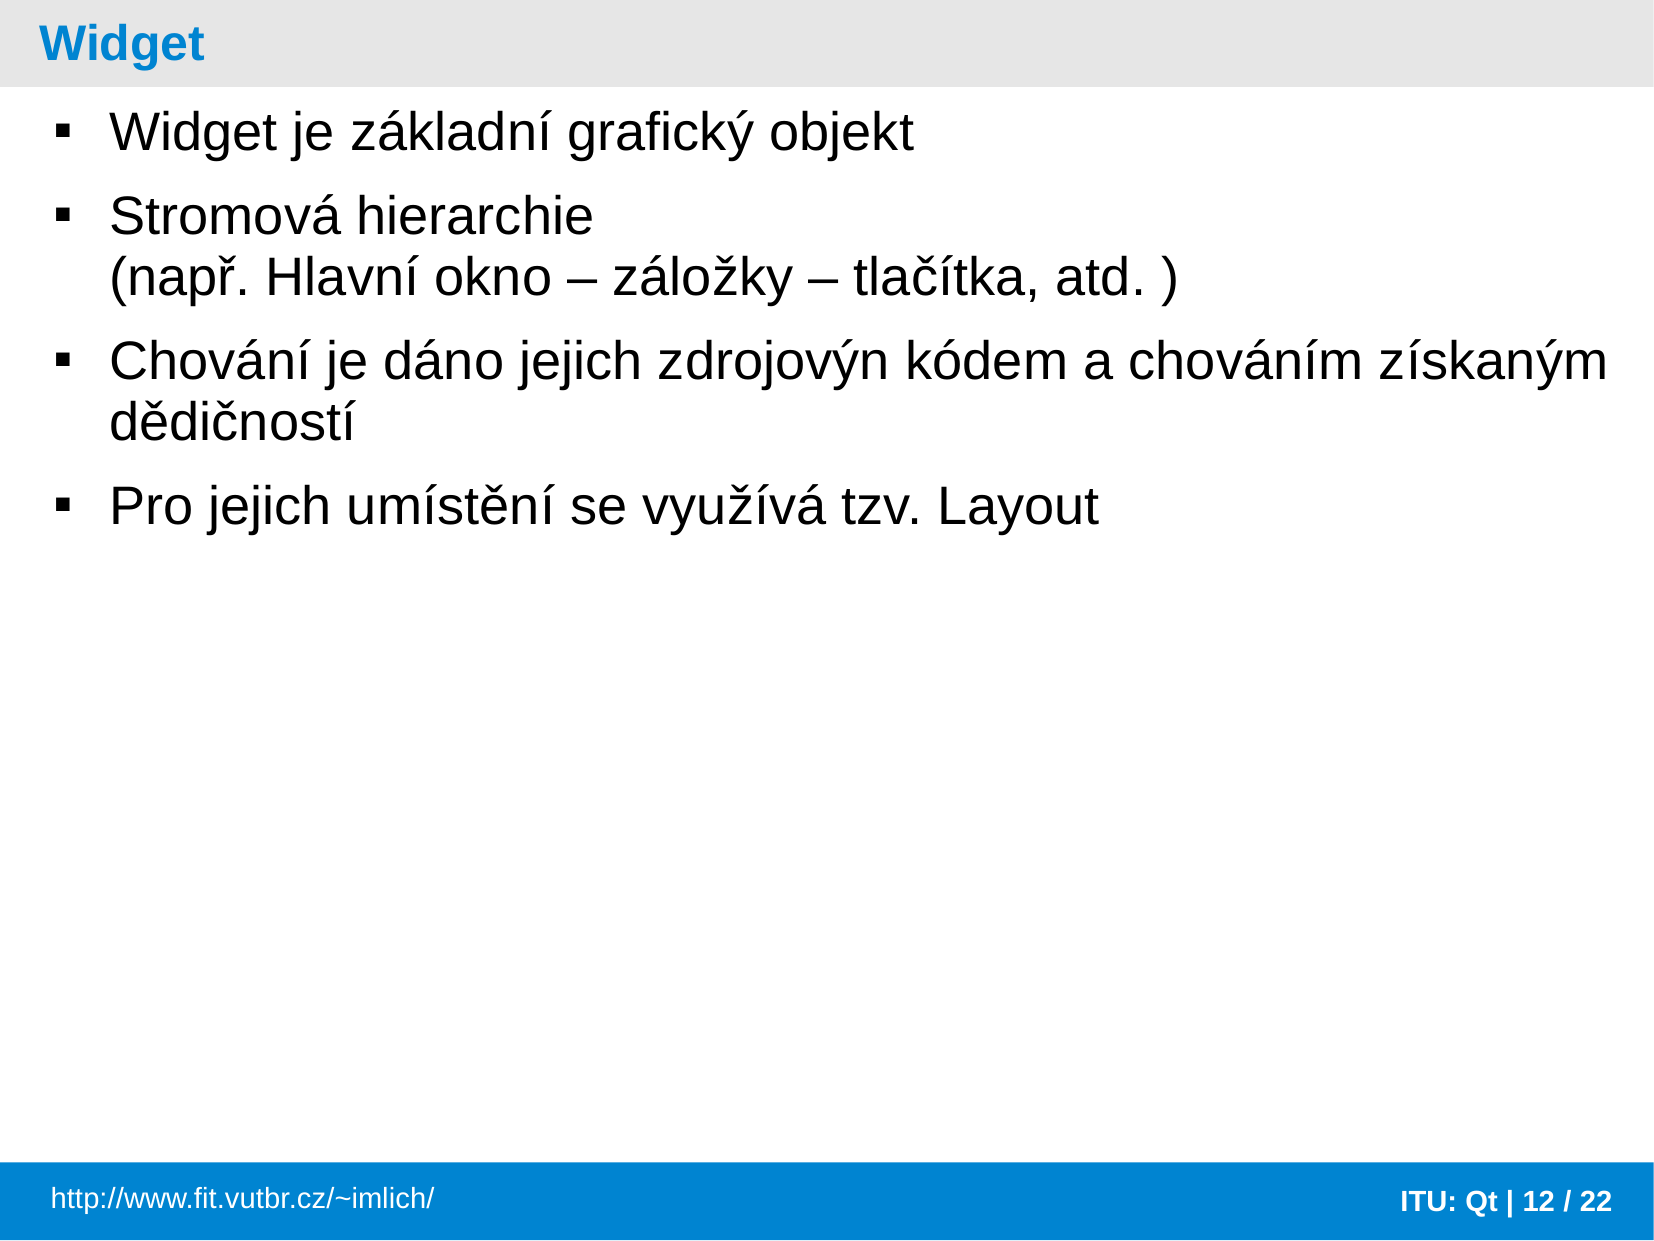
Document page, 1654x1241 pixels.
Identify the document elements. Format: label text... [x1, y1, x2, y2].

list Widget je základní grafický objekt Stromová hierarchie (např. Hlavní okno – záložky – tlačítka, atd. ) Chování je dáno jejich zdrojovýn kódem a chováním získaným dědičností Pro jejich umístění se využívá tzv. Layout [38, 101, 1616, 1126]
title Widget [39, 5, 1615, 81]
